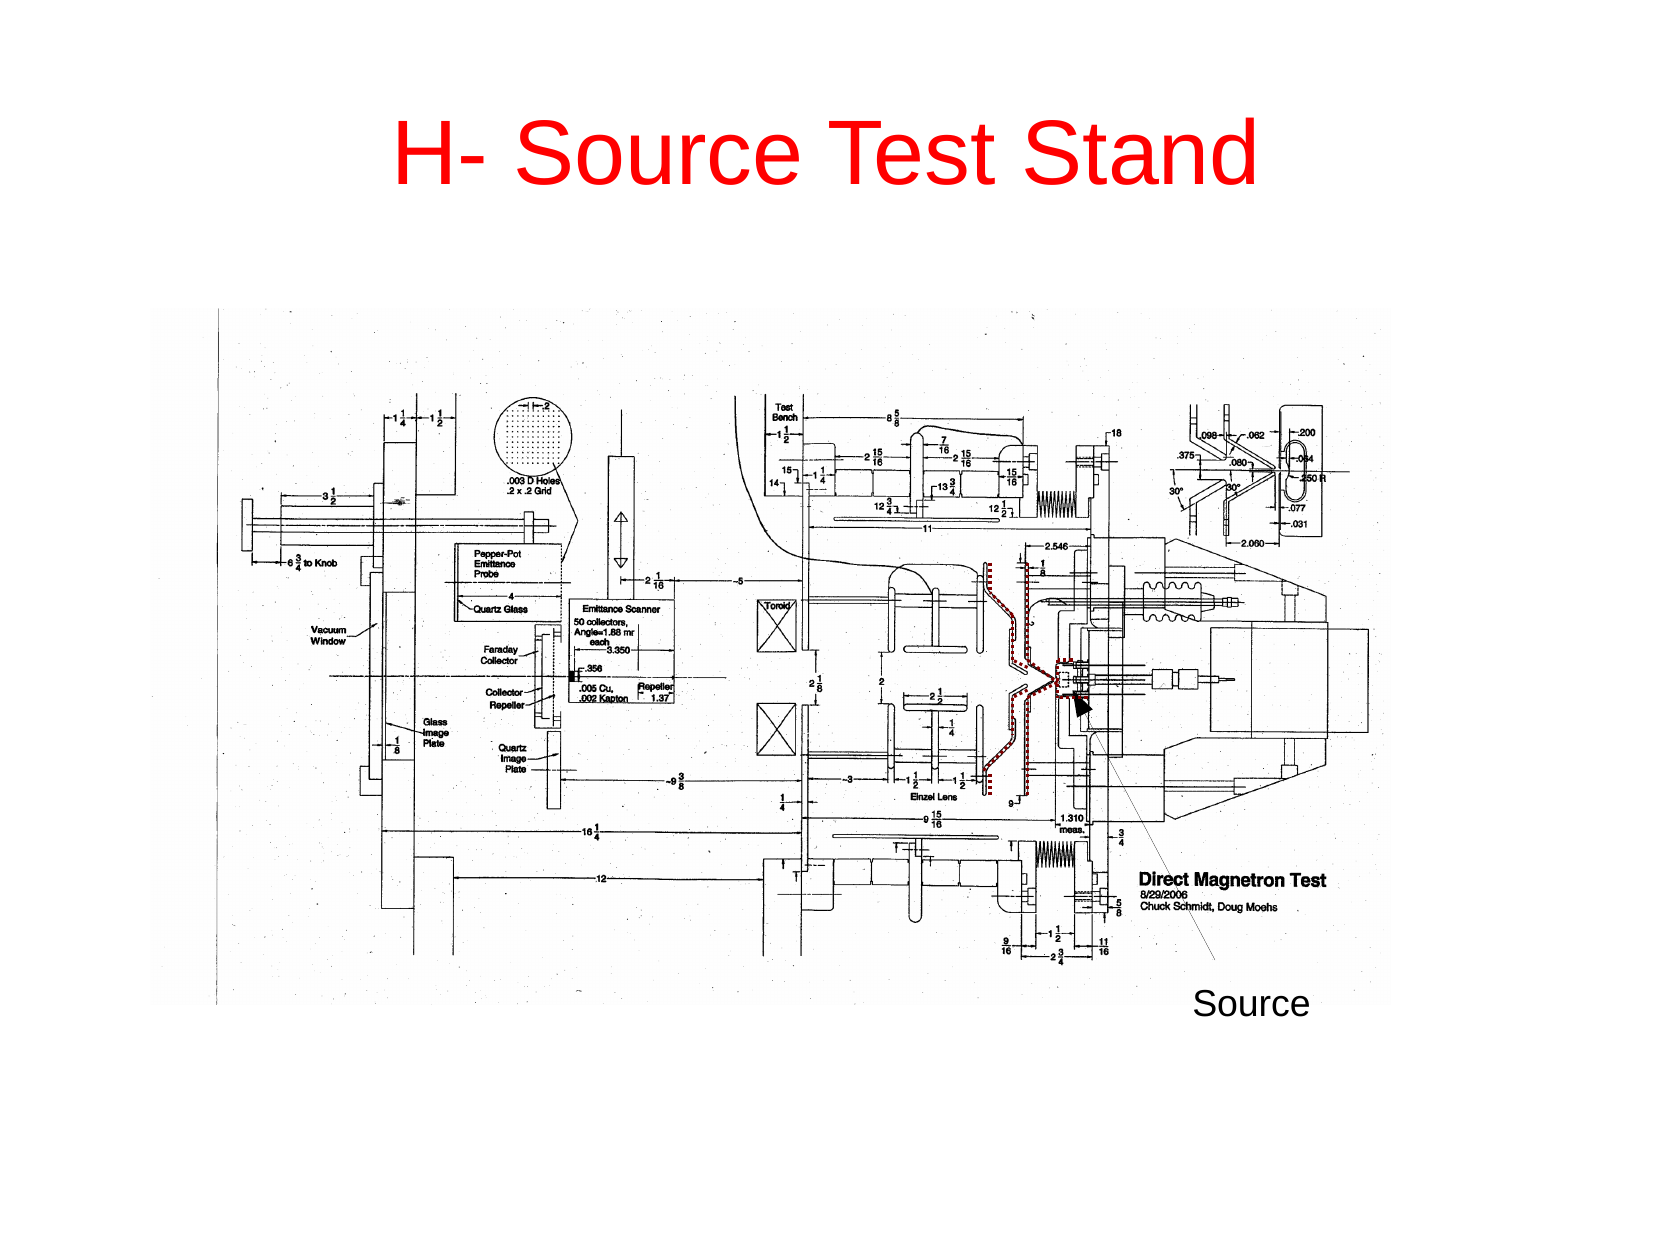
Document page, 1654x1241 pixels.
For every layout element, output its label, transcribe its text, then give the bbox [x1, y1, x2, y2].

text_box Source [1177, 975, 1373, 1032]
picture [150, 308, 1391, 1006]
title H- Source Test Stand [82, 56, 1571, 250]
